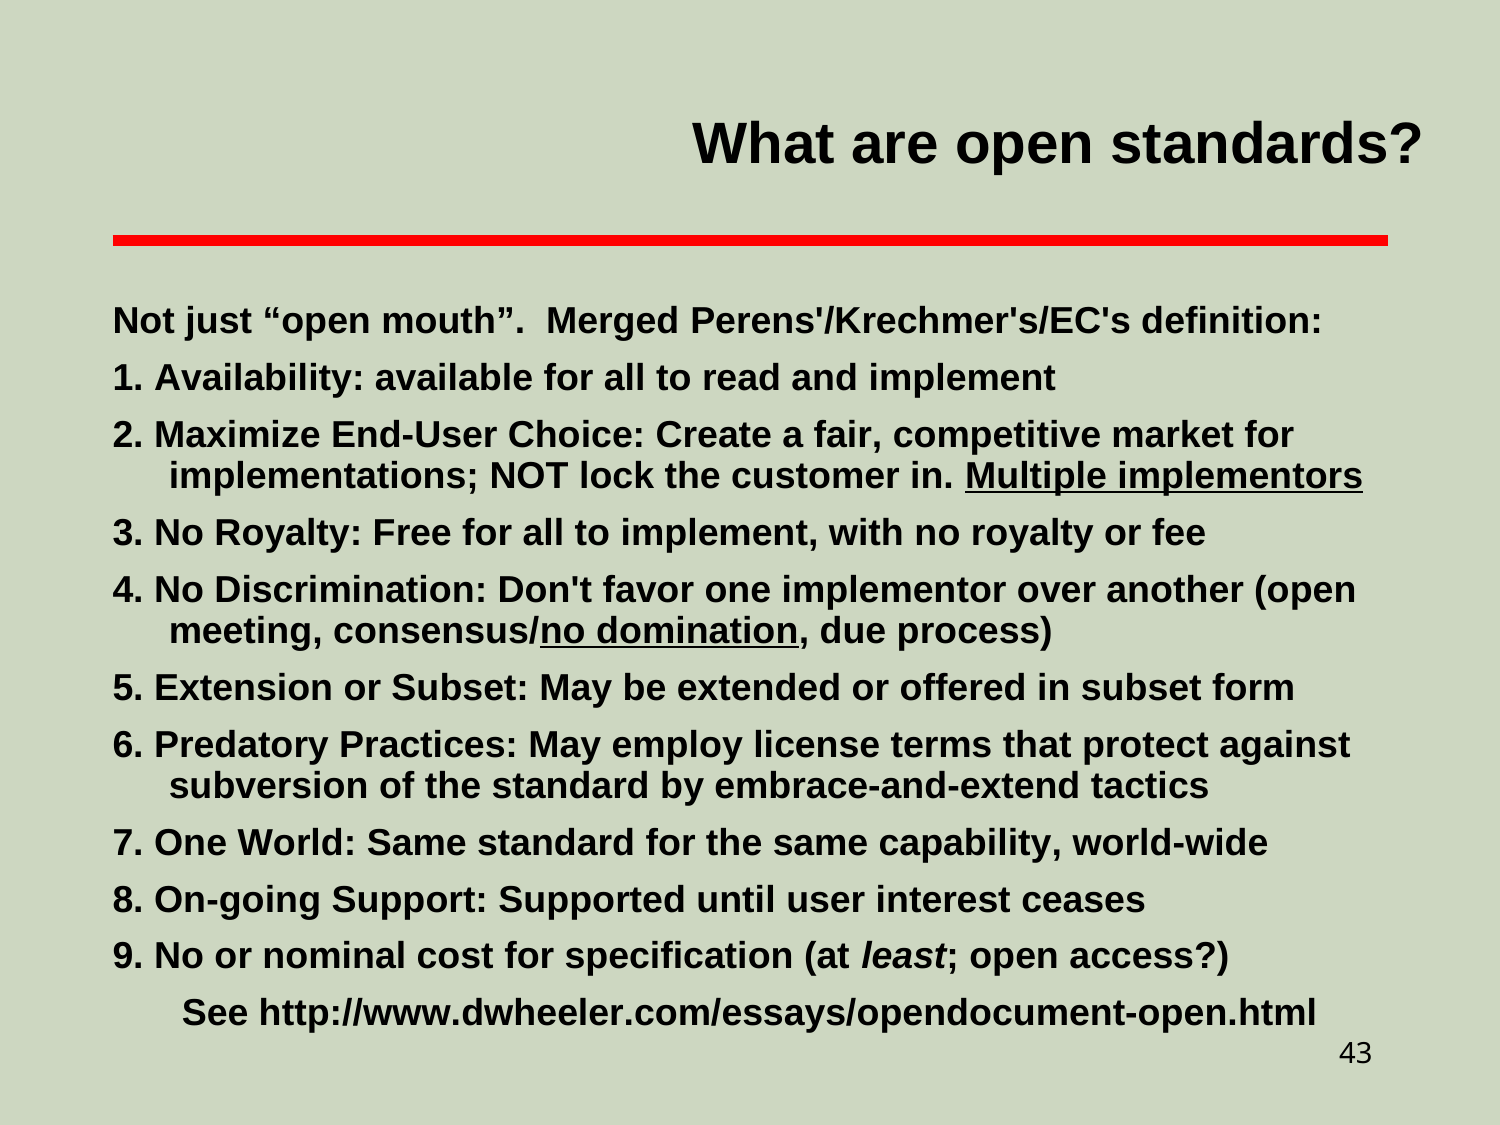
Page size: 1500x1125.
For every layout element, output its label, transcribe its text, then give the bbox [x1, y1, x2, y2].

list Not just “open mouth”. Merged Perens'/Krechmer's/EC's definition: 1. Availability: available for all to read and implement 2. Maximize End-User Choice: Create a fair, competitive market for implementations; NOT lock the customer in. Multiple implementors 3. No Royalty: Free for all to implement, with no royalty or fee 4. No Discrimination: Don't favor one implementor over another (open meeting, consensus/no domination, due process) 5. Extension or Subset: May be extended or offered in subset form 6. Predatory Practices: May employ license terms that protect against subversion of the standard by embrace-and-extend tactics 7. One World: Same standard for the same capability, world-wide 8. On-going Support: Supported until user interest ceases 9. No or nominal cost for specification (at least; open access?) See http://www.dwheeler.com/essays/opendocument-open.html [112, 299, 1388, 1111]
title What are open standards? [375, 75, 1426, 213]
